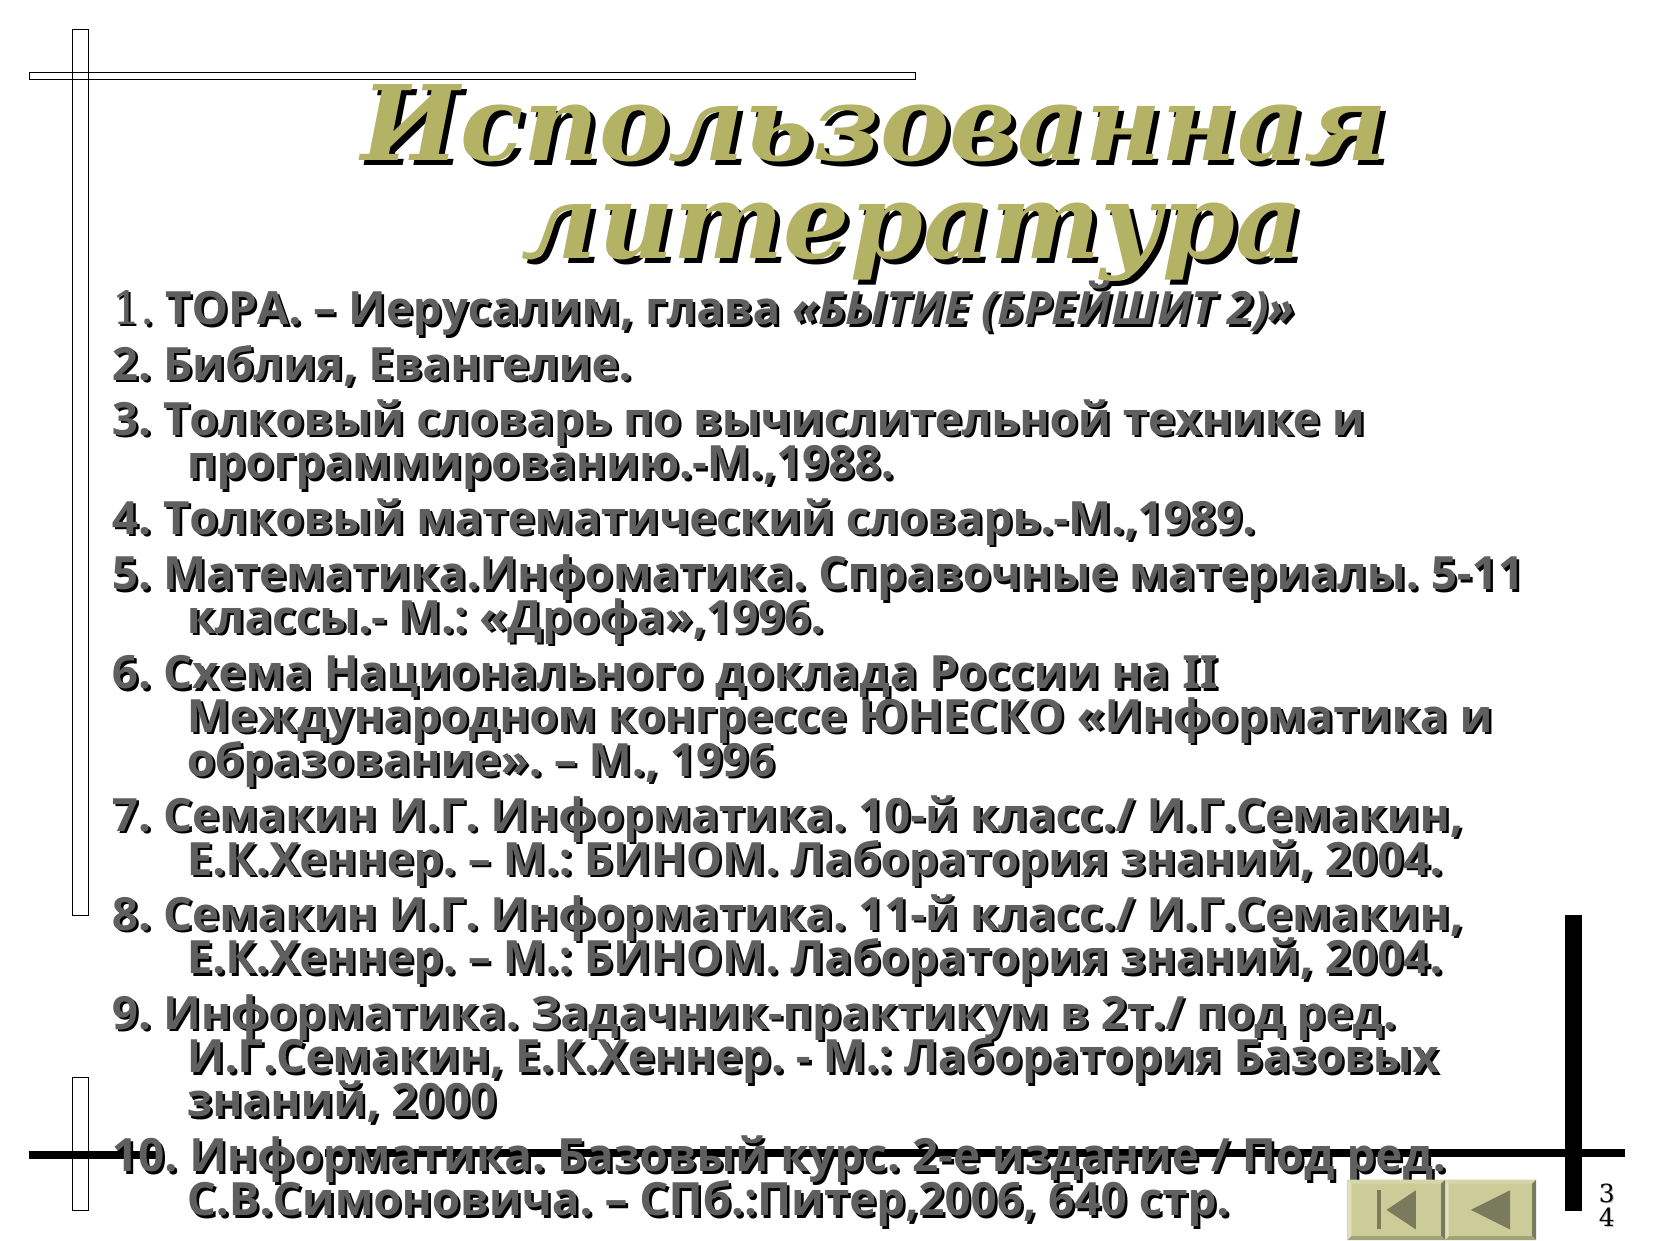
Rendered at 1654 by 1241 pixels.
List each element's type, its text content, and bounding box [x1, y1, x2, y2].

list Использованная литература 1. ТОРА. – Иерусалим, глава «БЫТИЕ (БРЕЙШИТ 2)» 2. Библия, Евангелие. 3. Толковый словарь по вычислительной технике и программированию.-М.,1988. 4. Толковый математический словарь.-М.,1989. 5. Математика.Инфоматика. Справочные материалы. 5-11 классы.- М.: «Дрофа»,1996. 6. Схема Национального доклада России на II Международном конгрессе ЮНЕСКО «Информатика и образование». – М., 1996 7. Семакин И.Г. Информатика. 10-й класс./ И.Г.Семакин, Е.К.Хеннер. – М.: БИНОМ. Лаборатория знаний, 2004. 8. Семакин И.Г. Информатика. 11-й класс./ И.Г.Семакин, Е.К.Хеннер. – М.: БИНОМ. Лаборатория знаний, 2004. 9. Информатика. Задачник-практикум в 2т./ под ред. И.Г.Семакин, Е.К.Хеннер. - М.: Лаборатория Базовых знаний, 2000 10. Информатика. Базовый курс. 2-е издание / Под ред. С.В.Симоновича. – СПб.:Питер,2006, 640 стр. [97, 74, 1654, 1241]
text_box [1348, 1179, 1537, 1241]
